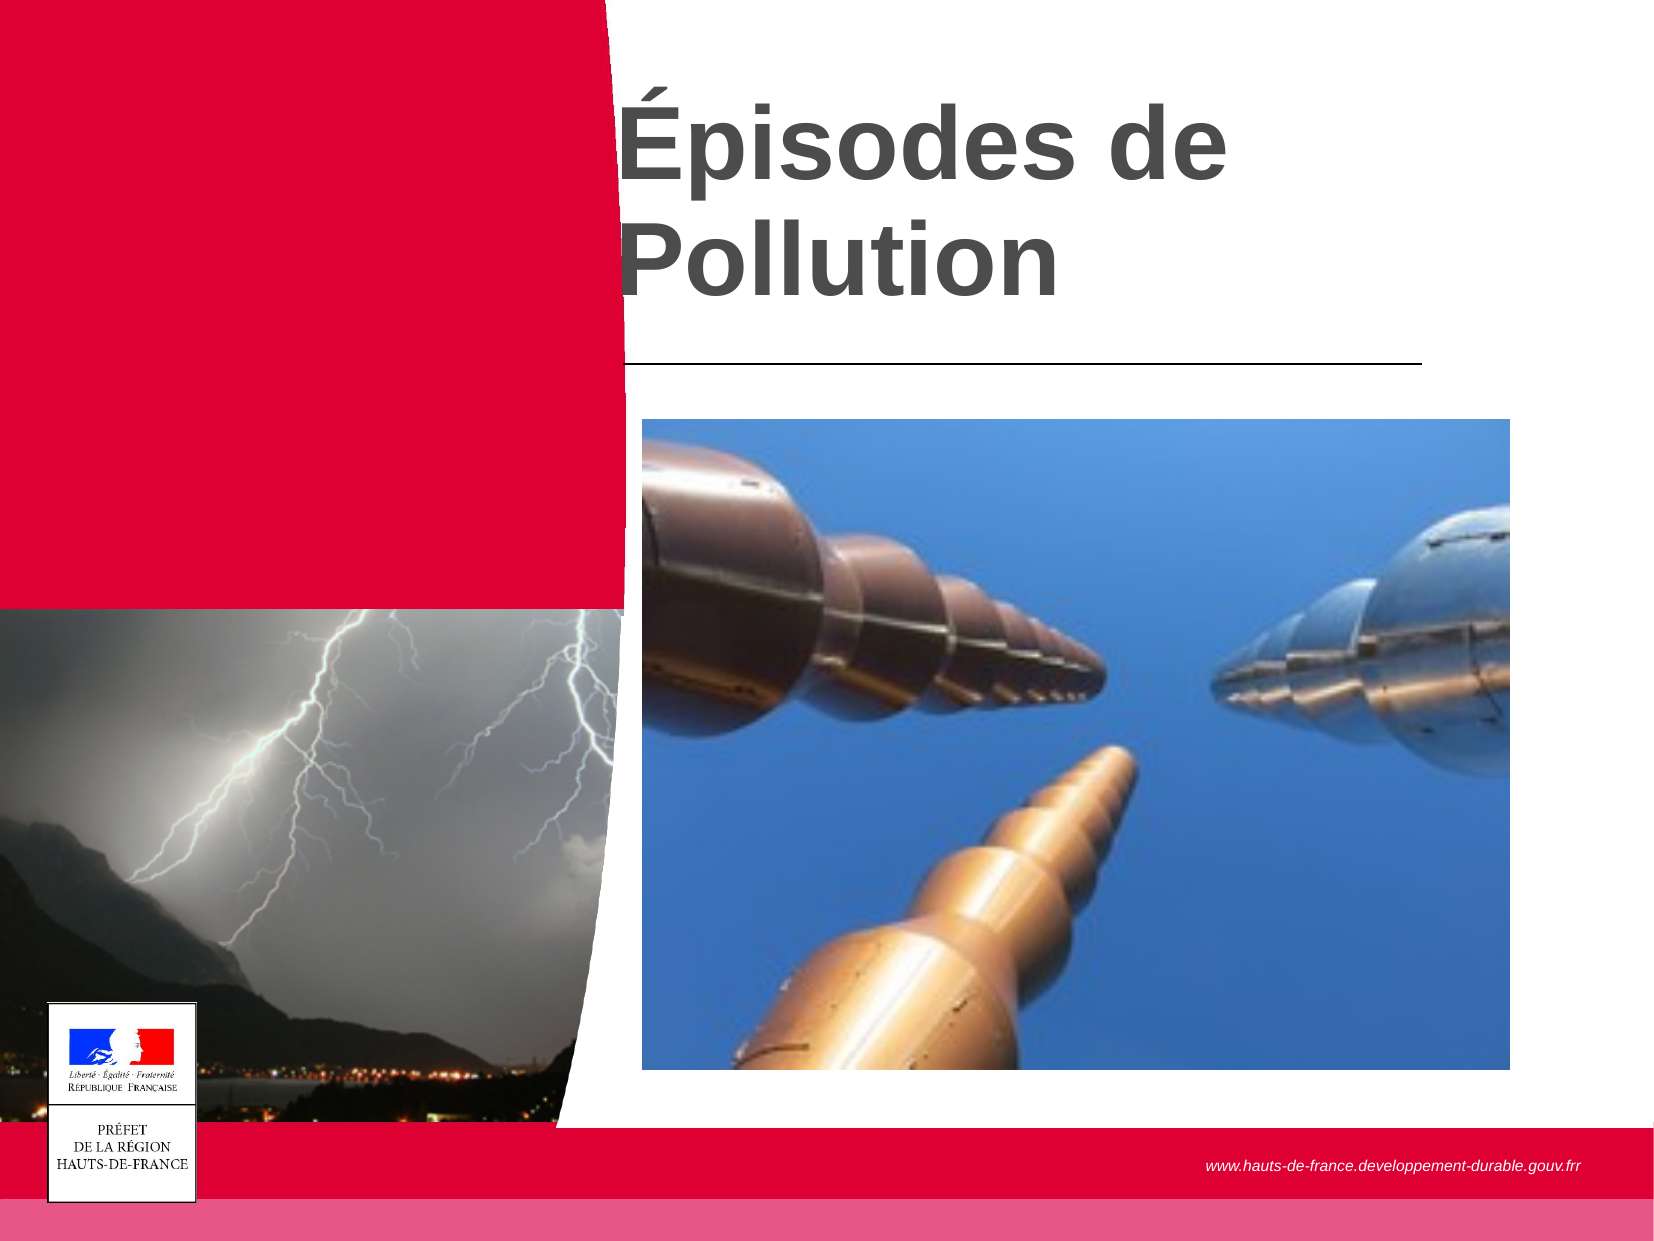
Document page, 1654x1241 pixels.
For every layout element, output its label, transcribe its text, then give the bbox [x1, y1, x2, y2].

picture [0, 0, 1654, 1241]
title Épisodes de Pollution [615, 49, 1571, 354]
